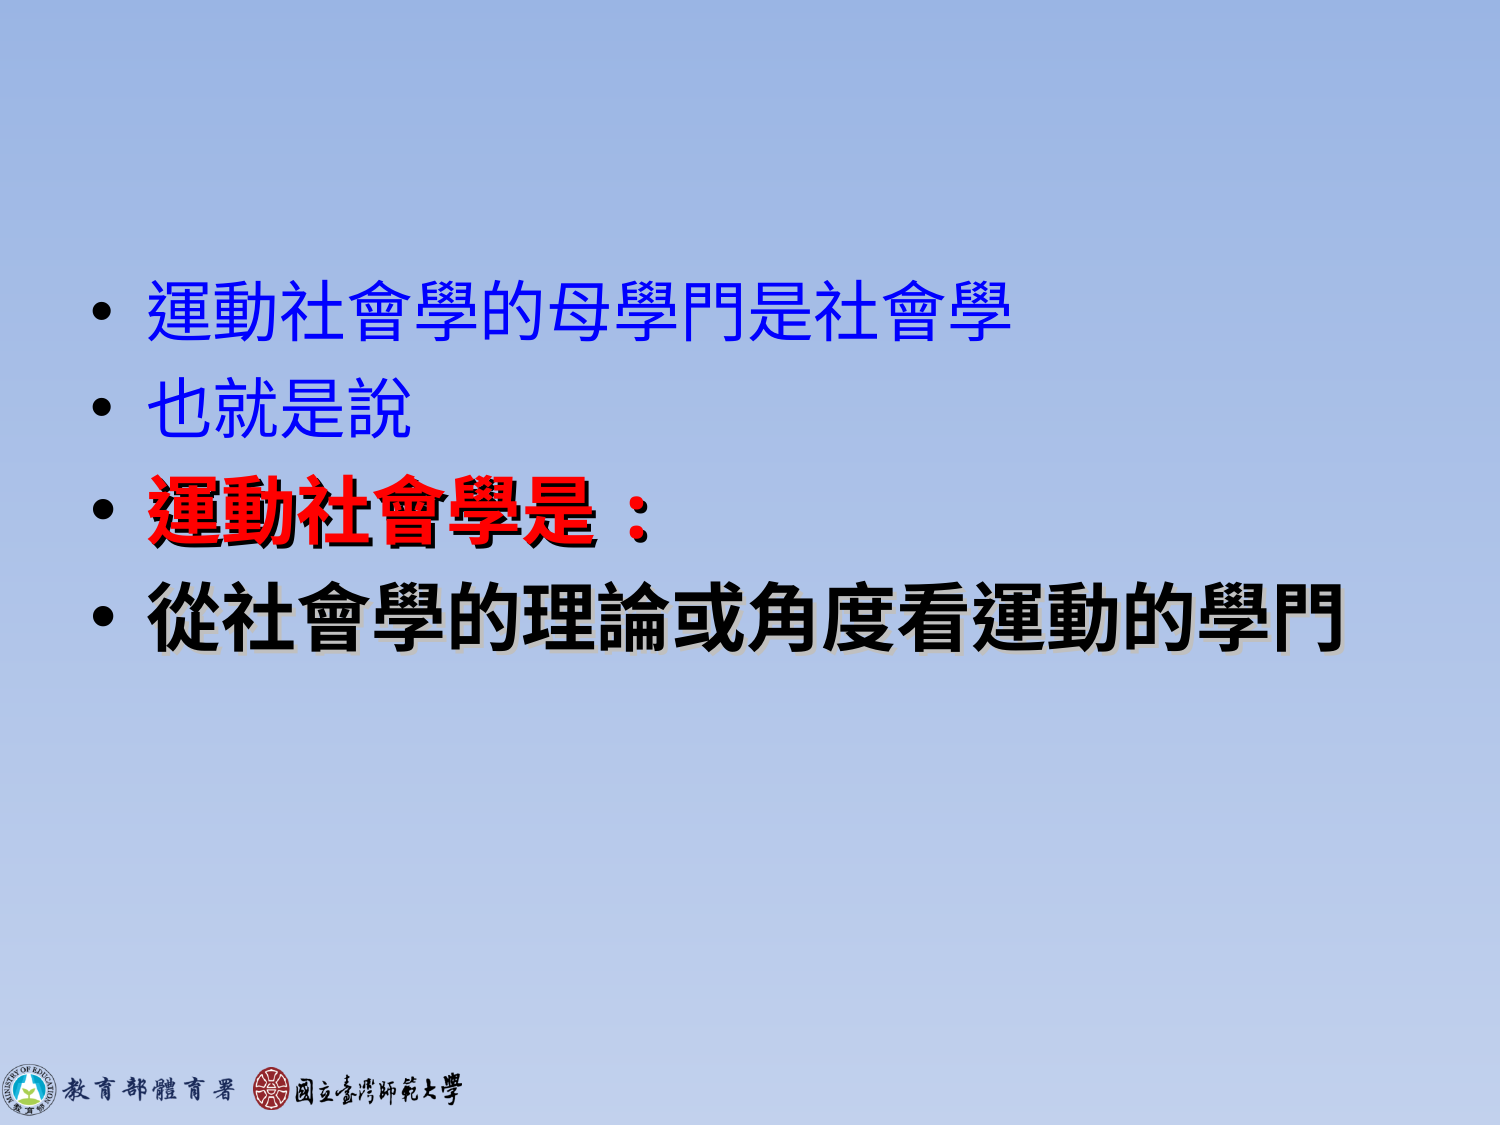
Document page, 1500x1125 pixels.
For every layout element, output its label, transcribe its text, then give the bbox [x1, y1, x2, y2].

list 運動社會學的母學門是社會學 也就是說 運動社會學是: 從社會學的理論或角度看運動的學門 [75, 262, 1426, 1005]
